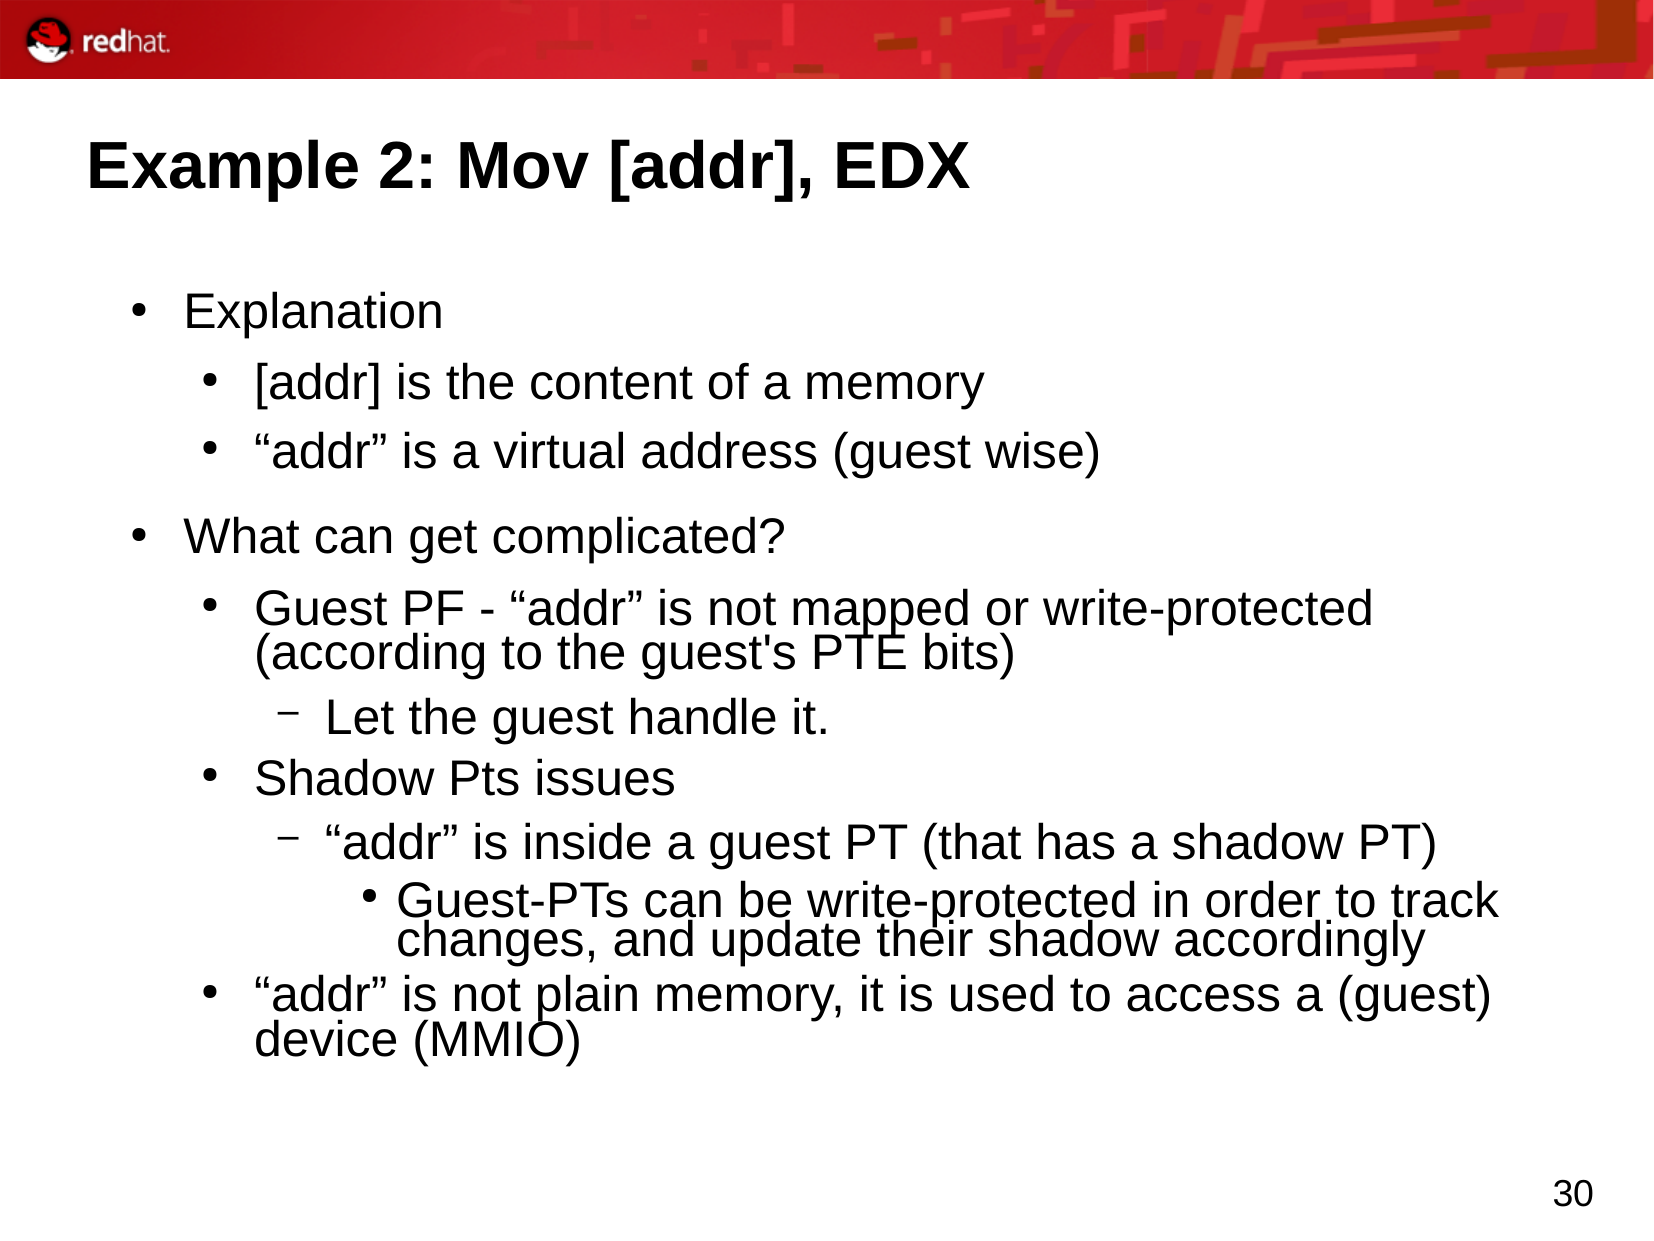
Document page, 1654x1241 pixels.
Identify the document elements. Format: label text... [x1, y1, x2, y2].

list Explanation [addr] is the content of a memory “addr” is a virtual address (guest wise) What can get complicated? Guest PF - “addr” is not mapped or write-protected (according to the guest's PTE bits) Let the guest handle it. Shadow Pts issues “addr” is inside a guest PT (that has a shadow PT) Guest-PTs can be write-protected in order to track changes, and update their shadow accordingly “addr” is not plain memory, it is used to access a (guest) device (MMIO) [112, 277, 1538, 1132]
title Example 2: Mov [addr], EDX [86, 93, 1576, 244]
picture [0, 0, 1654, 79]
